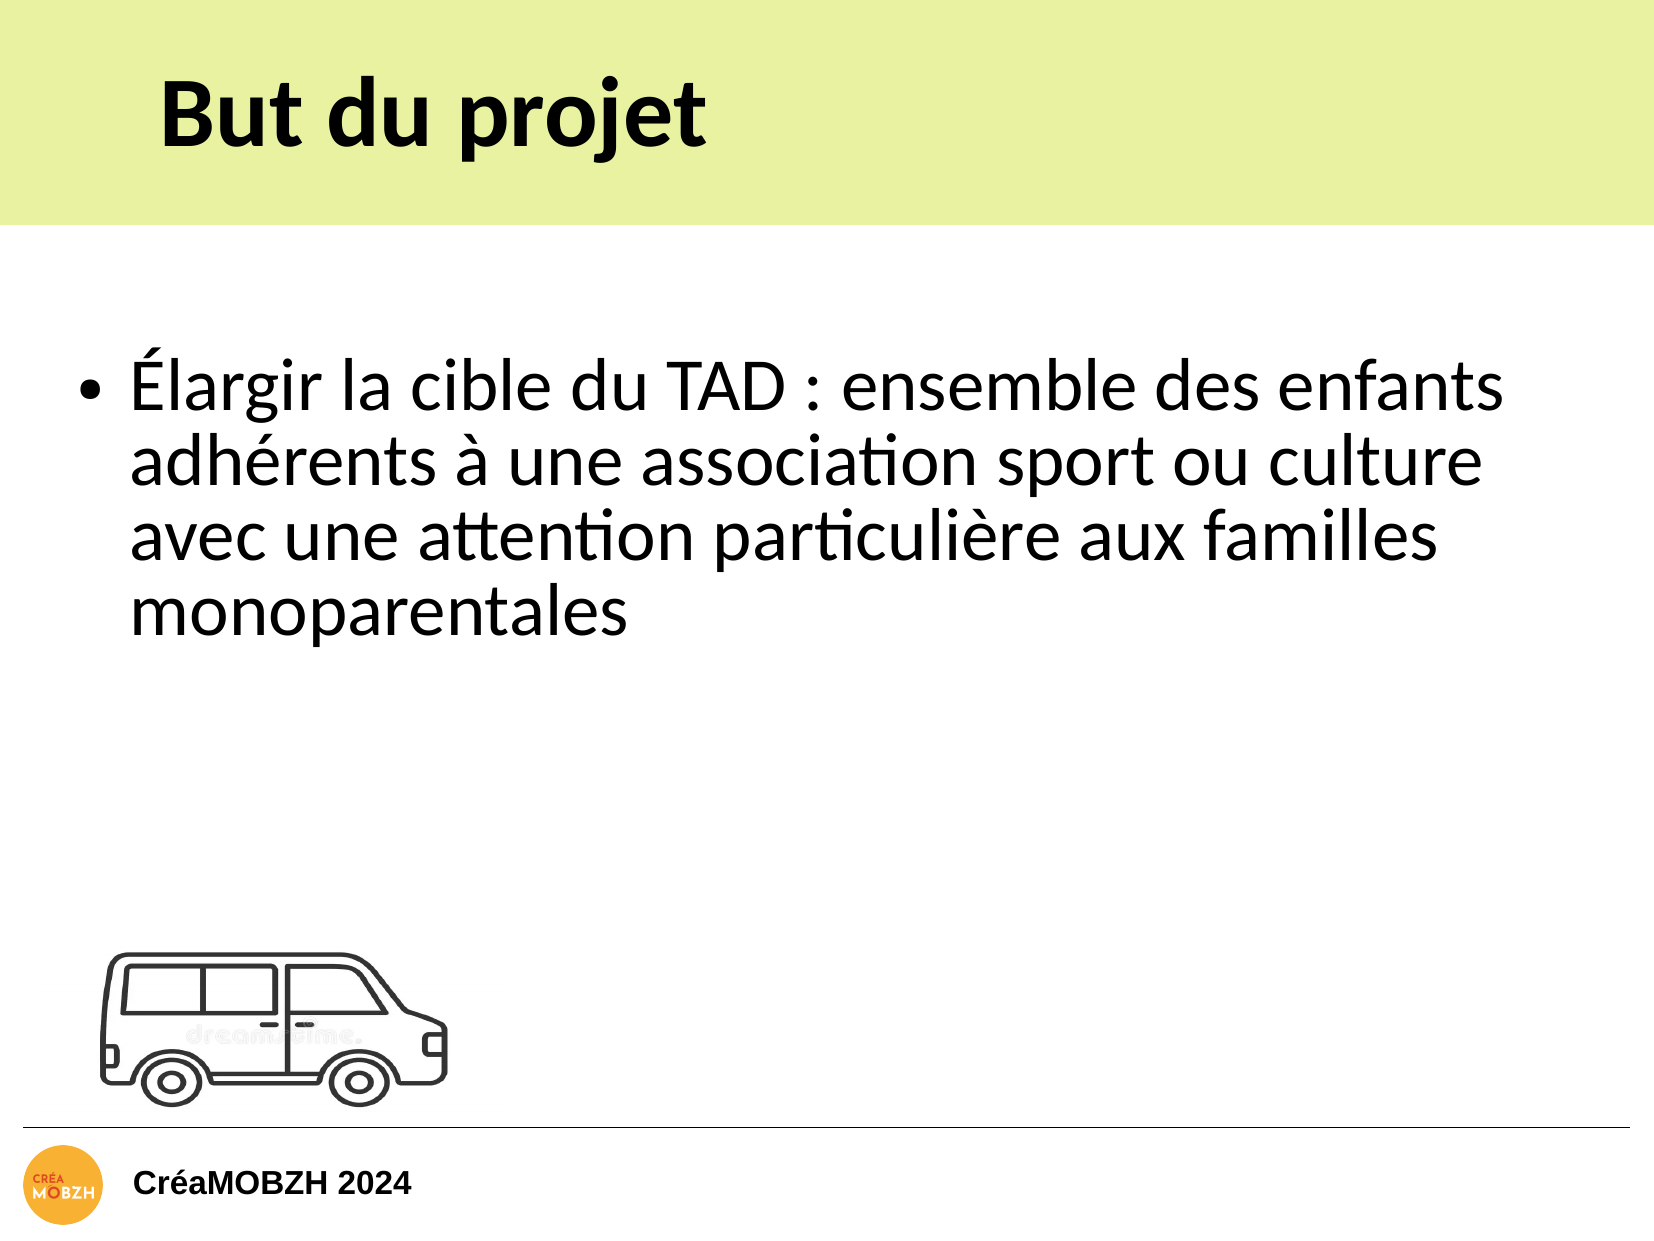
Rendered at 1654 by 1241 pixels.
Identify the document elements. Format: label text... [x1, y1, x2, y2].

picture [42, 921, 505, 1127]
title But du projet [11, 17, 1347, 225]
list Élargir la cible du TAD : ensemble des enfants adhérents à une association sport ou culture avec une attention particulière aux familles monoparentales [59, 354, 1548, 815]
text_box [0, 0, 1654, 225]
picture [23, 1145, 103, 1225]
text_box CréaMOBZH 2024 [118, 1157, 1040, 1241]
picture [42, 1128, 505, 1134]
